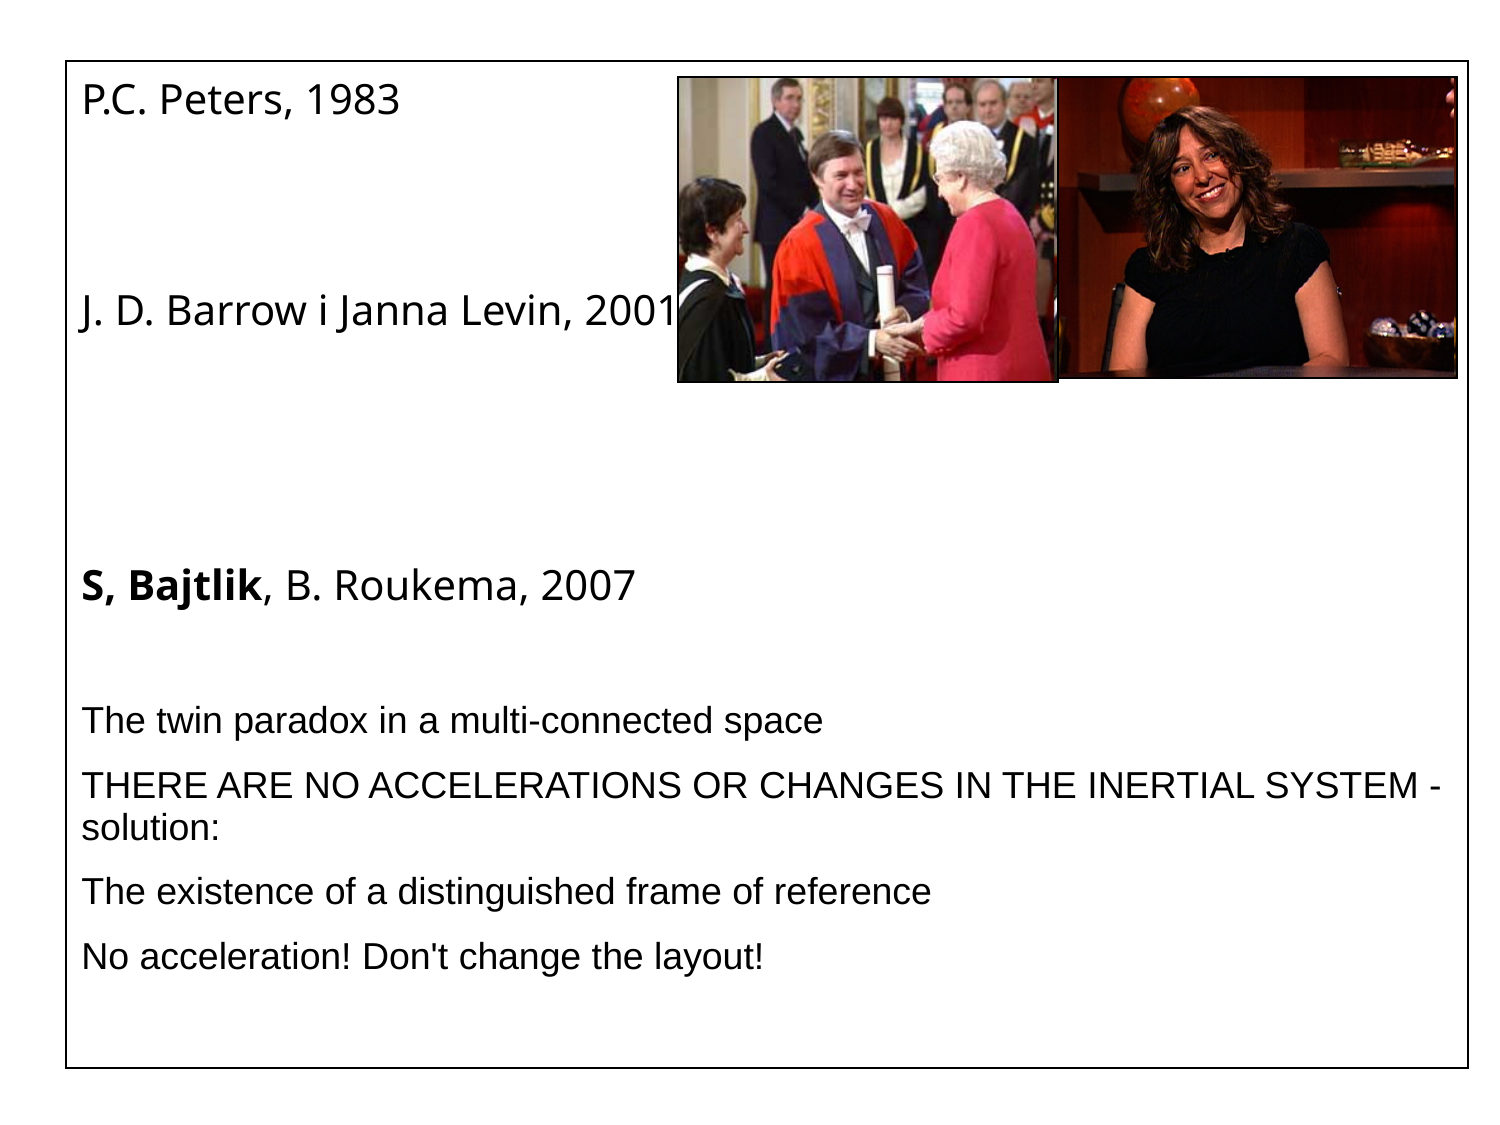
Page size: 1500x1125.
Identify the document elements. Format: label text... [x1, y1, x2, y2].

picture [679, 78, 1058, 381]
text_box P.C. Peters, 1983 J. D. Barrow i Janna Levin, 2001 S, Bajtlik, B. Roukema, 2007 The twin paradox in a multi-connected space THERE ARE NO ACCELERATIONS OR CHANGES IN THE INERTIAL SYSTEM - solution: The existence of a distinguished frame of reference No acceleration! Don't change the layout! [65, 61, 1469, 1026]
picture [1059, 78, 1456, 378]
